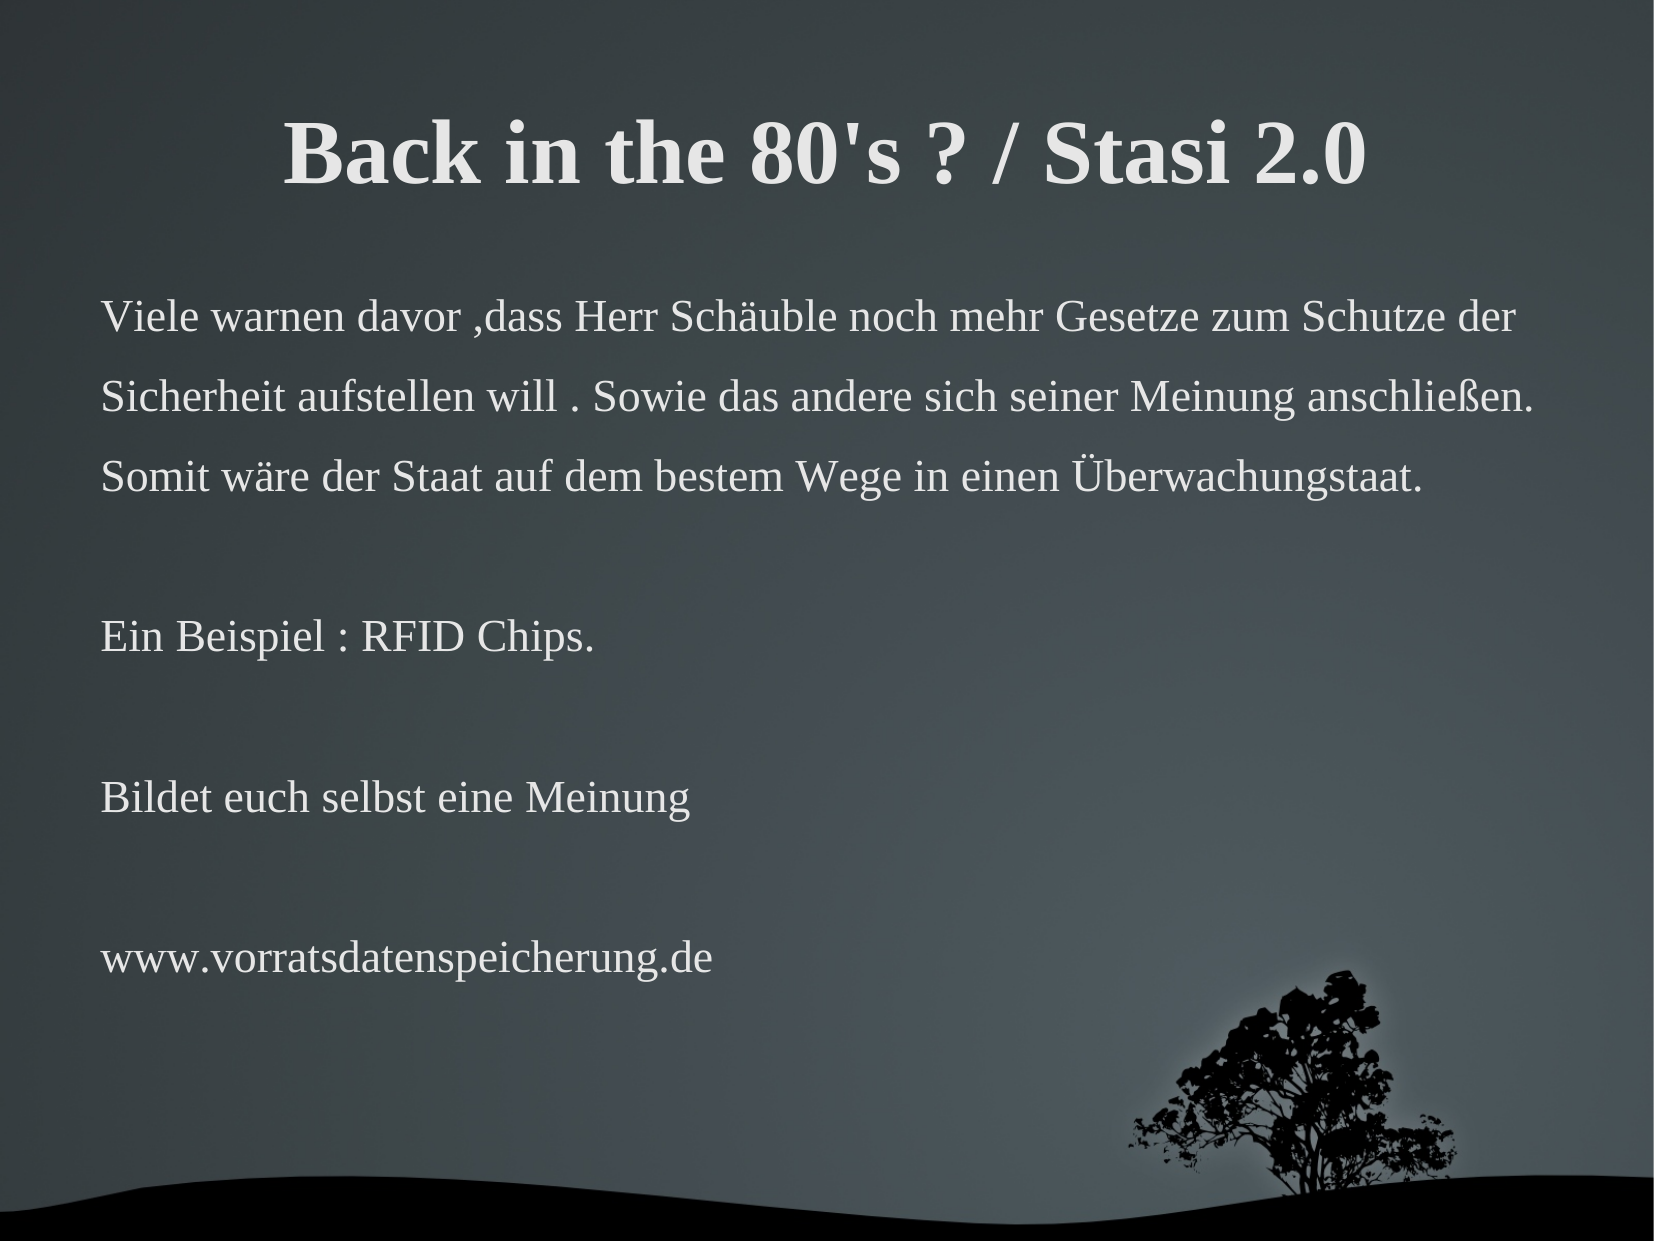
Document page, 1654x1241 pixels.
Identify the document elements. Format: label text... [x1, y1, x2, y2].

title Back in the 80's ? / Stasi 2.0 [82, 56, 1571, 250]
picture [0, 0, 1654, 1241]
list Viele warnen davor ,dass Herr Schäuble noch mehr Gesetze zum Schutze der Sicherheit aufstellen will . Sowie das andere sich seiner Meinung anschließen. Somit wäre der Staat auf dem bestem Wege in einen Überwachungstaat. Ein Beispiel : RFID Chips. Bildet euch selbst eine Meinung www.vorratsdatenspeicherung.de [82, 290, 1571, 1241]
